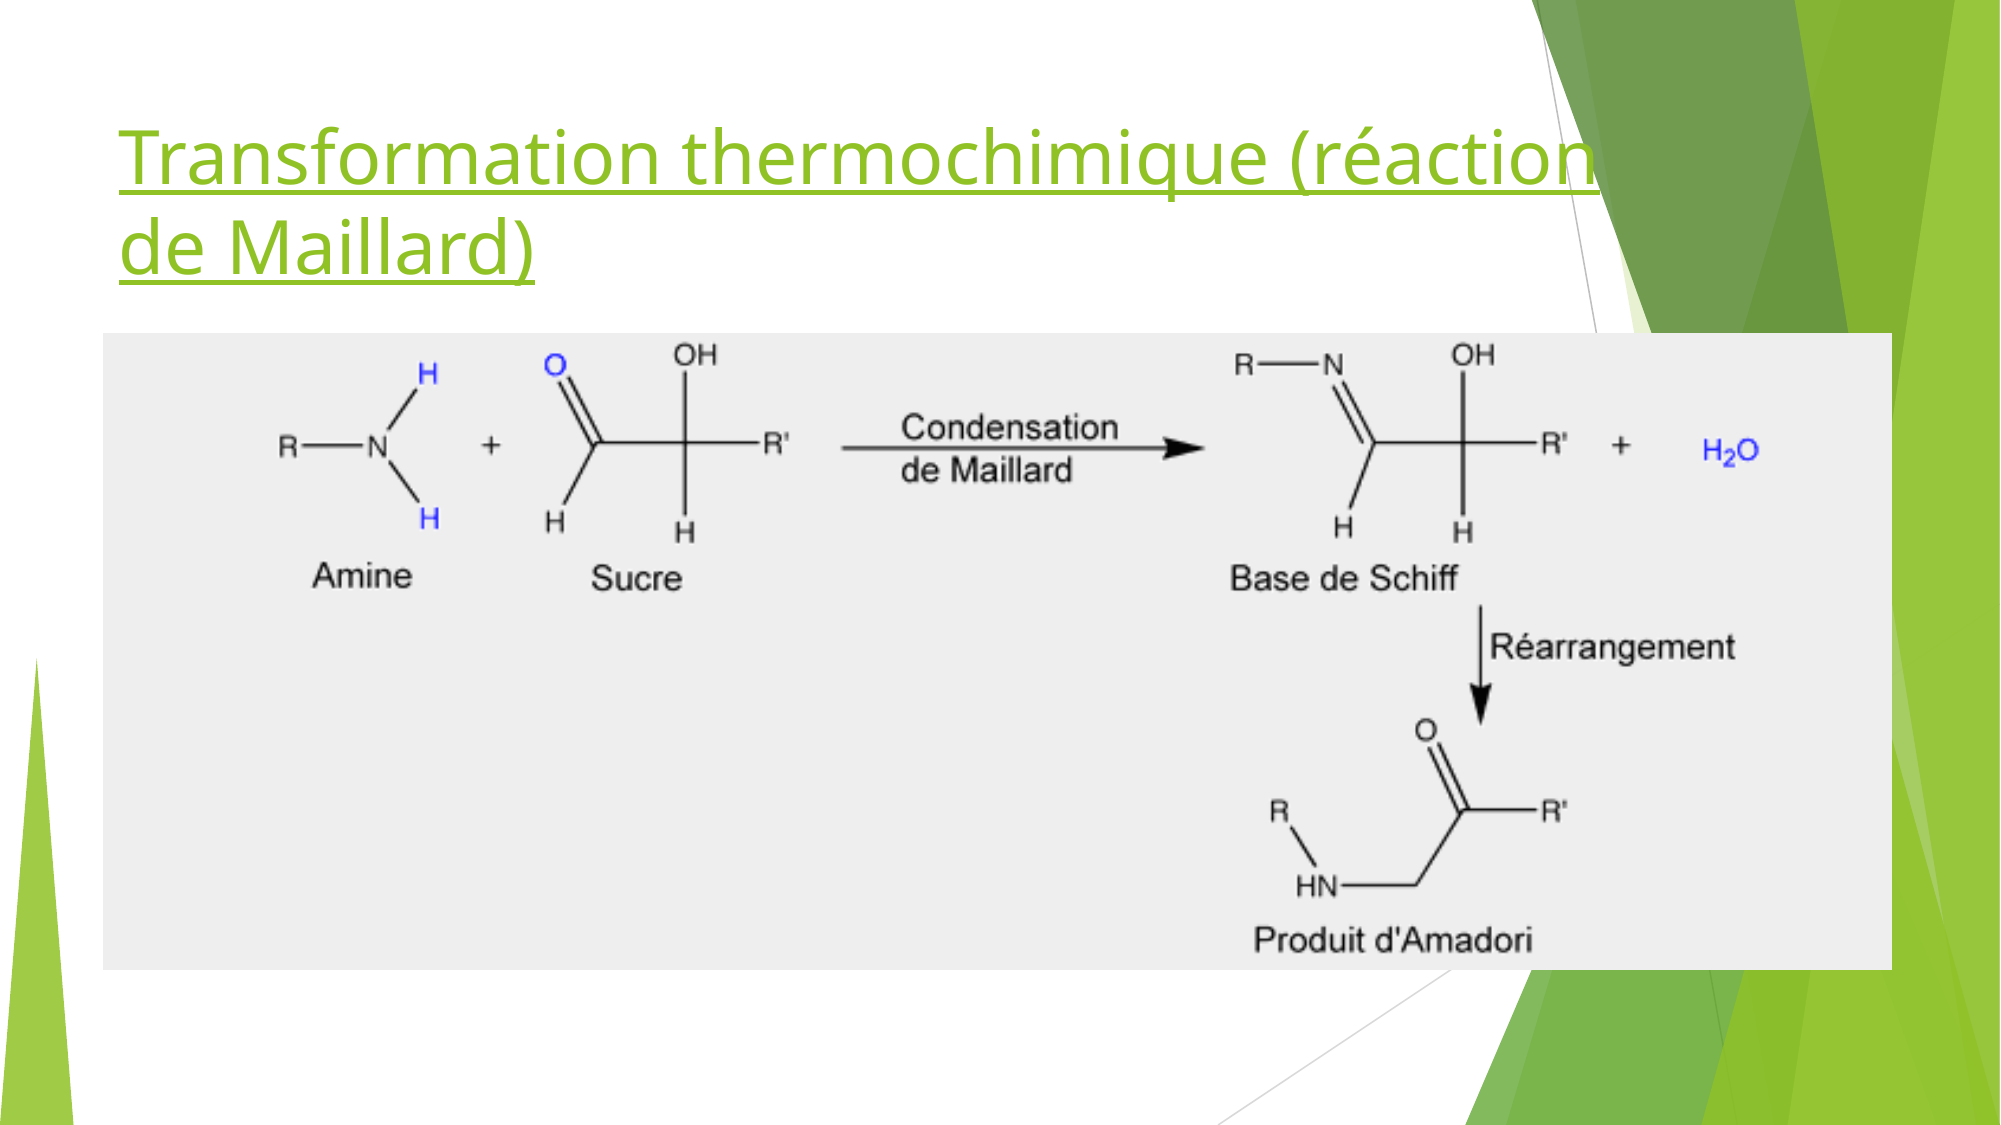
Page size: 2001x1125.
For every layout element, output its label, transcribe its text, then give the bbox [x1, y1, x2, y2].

picture [103, 333, 1892, 970]
text_box Transformation thermochimique (réaction de Maillard) [103, 101, 1634, 297]
